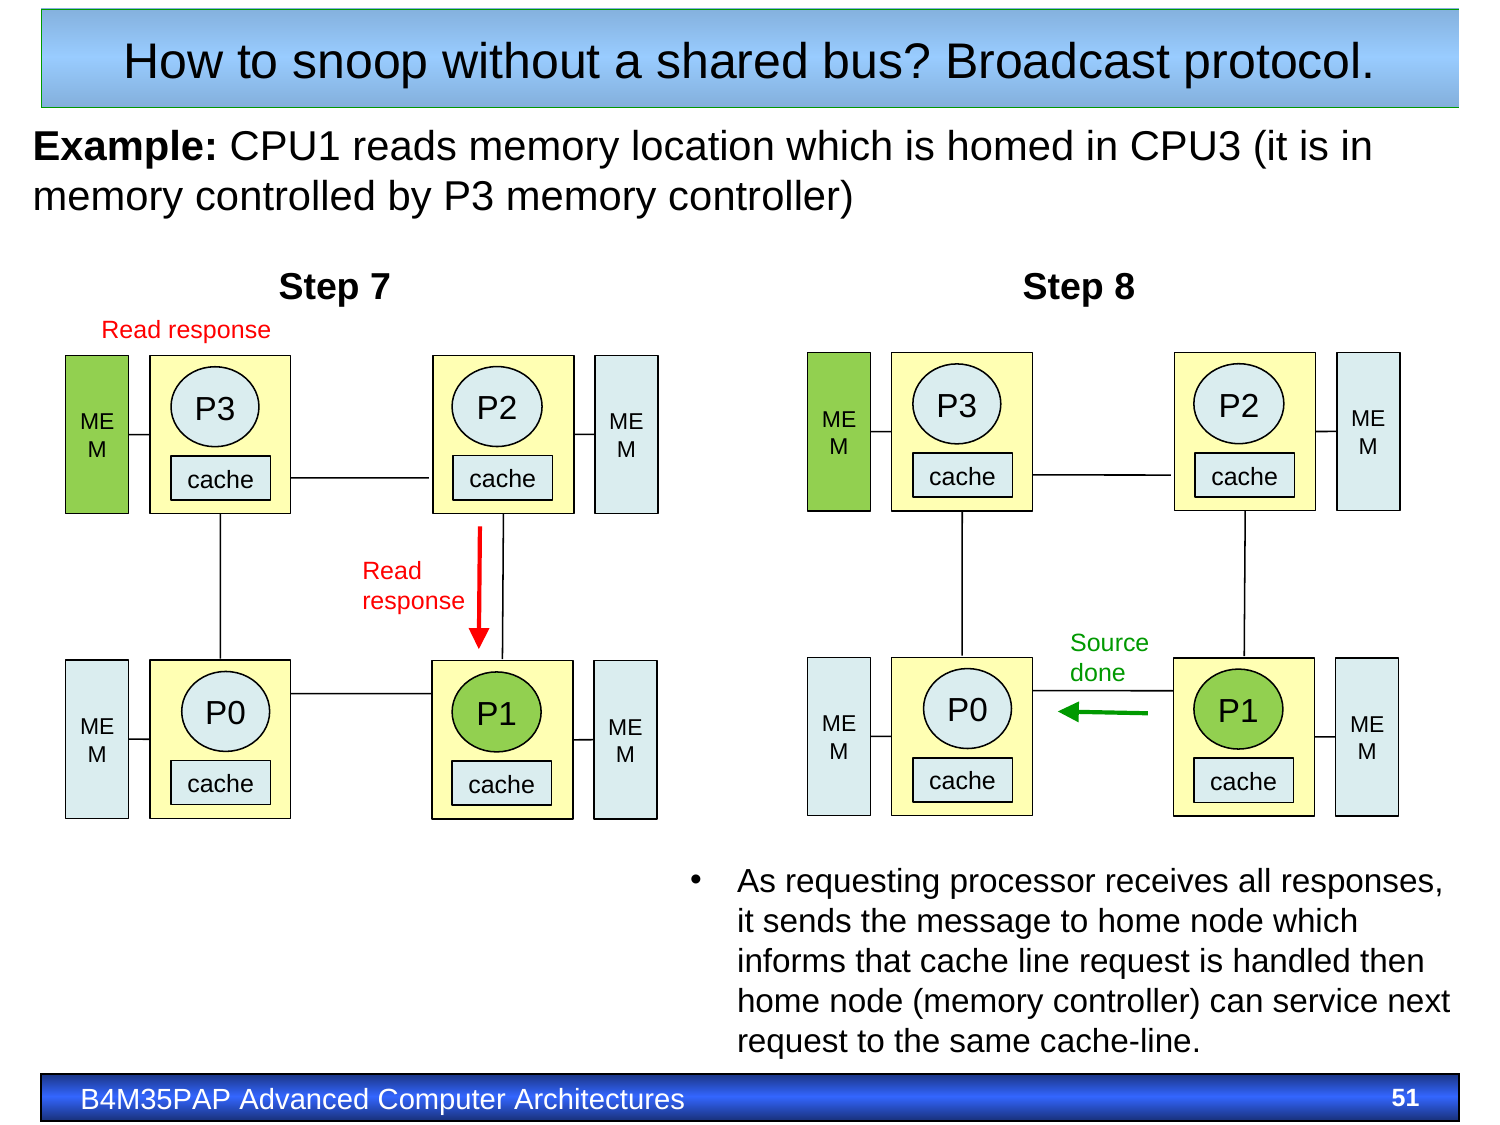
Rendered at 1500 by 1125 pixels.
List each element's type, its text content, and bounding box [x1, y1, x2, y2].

text_box cache [170, 760, 271, 805]
text_box MEM [593, 660, 657, 819]
text_box MEM [65, 355, 129, 514]
text_box P0 [181, 671, 270, 752]
text_box MEM [594, 355, 658, 514]
list Example: CPU1 reads memory location which is homed in CPU3 (it is in memory controlled by P3 memory controller) [17, 111, 1500, 233]
text_box MEM [807, 352, 871, 511]
text_box MEM [1336, 352, 1400, 511]
text_box Step 8 [1008, 258, 1151, 316]
text_box cache [453, 455, 553, 500]
text_box P2 [1193, 363, 1284, 444]
text_box [891, 352, 1171, 656]
text_box P1 [1193, 669, 1283, 750]
text_box MEM [807, 657, 871, 816]
text_box cache [170, 455, 271, 501]
text_box P3 [171, 366, 259, 447]
text_box Step 7 [263, 258, 407, 316]
text_box [149, 355, 574, 819]
text_box Source done [1055, 619, 1196, 695]
text_box P1 [452, 671, 542, 752]
text_box cache [452, 761, 552, 806]
text_box P3 [912, 363, 1001, 444]
text_box Read response [86, 306, 290, 352]
text_box As requesting processor receives all responses, it sends the message to home node which informs that cache line request is handled then home node (memory controller) can service next request to the same cache-line. [675, 851, 1468, 1067]
text_box P2 [452, 366, 543, 447]
text_box cache [912, 757, 1013, 802]
text_box MEM [65, 660, 129, 819]
text_box [891, 657, 1055, 816]
text_box Read response [347, 547, 488, 623]
text_box cache [1194, 452, 1295, 497]
text_box cache [912, 453, 1013, 498]
text_box [1173, 352, 1316, 816]
text_box MEM [1335, 657, 1399, 816]
text_box cache [1193, 758, 1294, 803]
text_box [149, 355, 429, 659]
text_box P0 [923, 668, 1012, 749]
title How to snoop without a shared bus? Broadcast protocol. [41, 8, 1459, 108]
